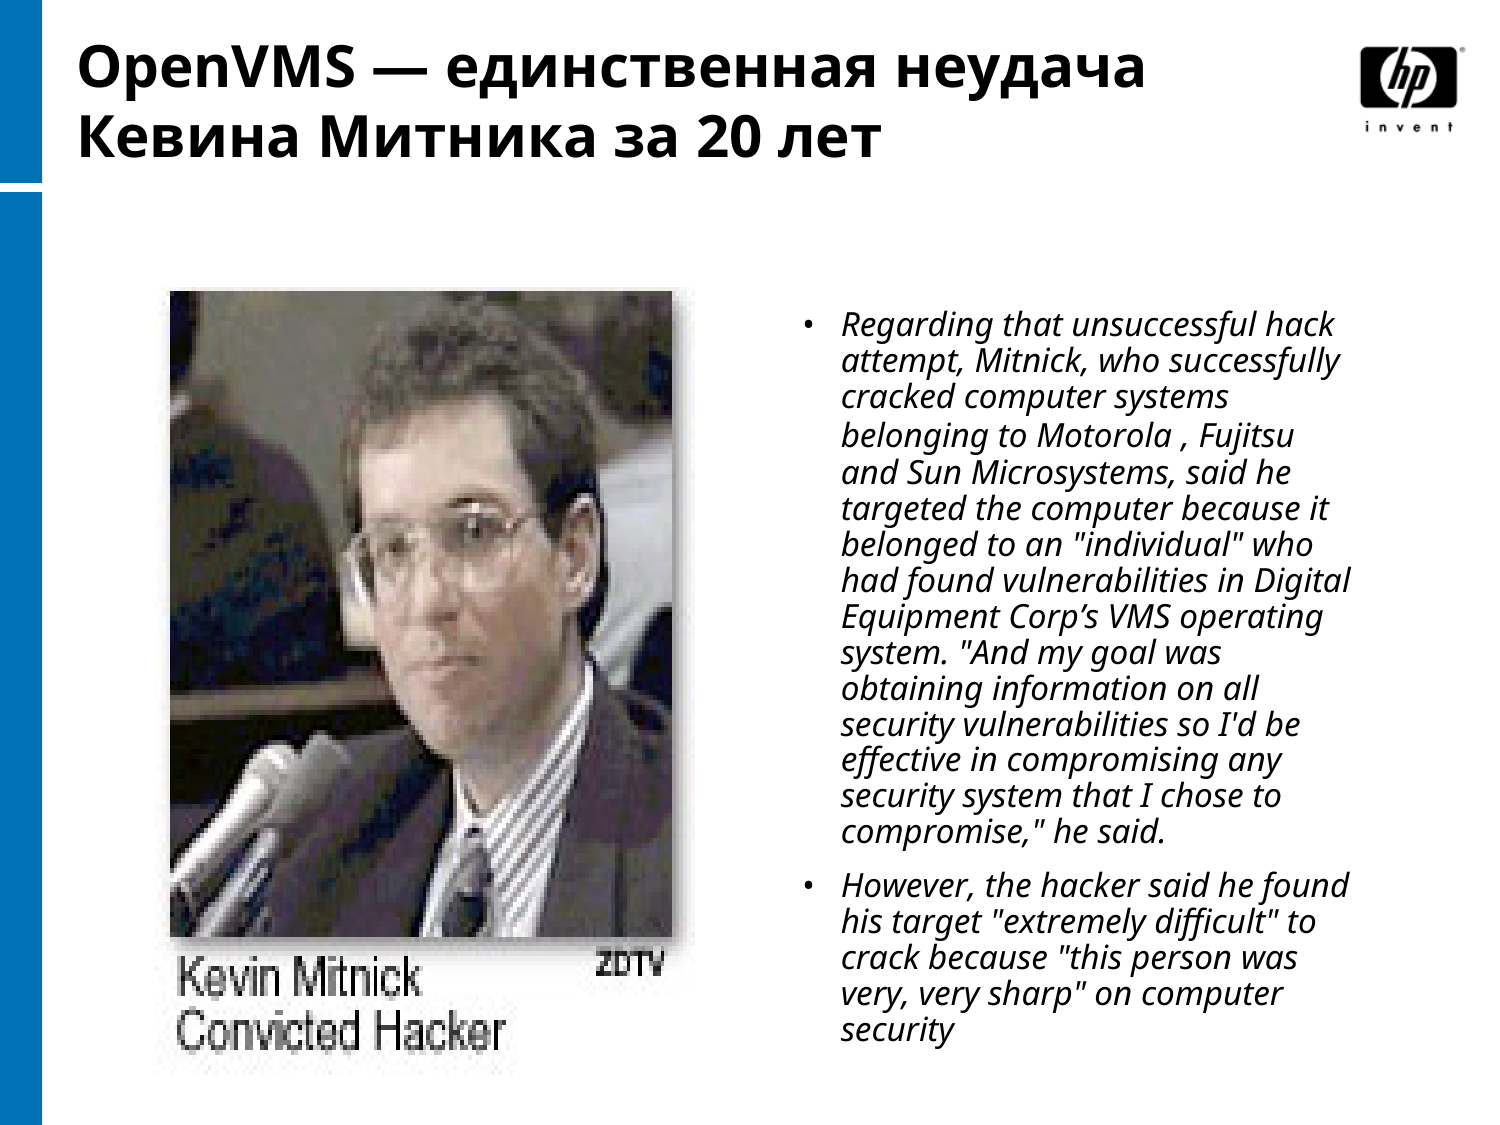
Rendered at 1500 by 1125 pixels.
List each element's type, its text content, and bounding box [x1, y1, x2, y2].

picture [125, 287, 695, 1075]
picture [1350, 37, 1472, 141]
text_box OpenVMS — единственная неудача Кевина Митника за 20 лет [76, 31, 1280, 167]
text_box Regarding that unsuccessful hack attempt, Mitnick, who successfully cracked computer systems belonging to Motorola , Fujitsu and Sun Microsystems, said he targeted the computer because it belonged to an "individual" who had found vulnerabilities in Digital Equipment Corp’s VMS operating system. "And my goal was obtaining information on all security vulnerabilities so I'd be effective in compromising any security system that I chose to compromise," he said. However, the hacker said he found his target "extremely difficult" to crack because "this person was very, very sharp" on computer security [787, 299, 1375, 1013]
